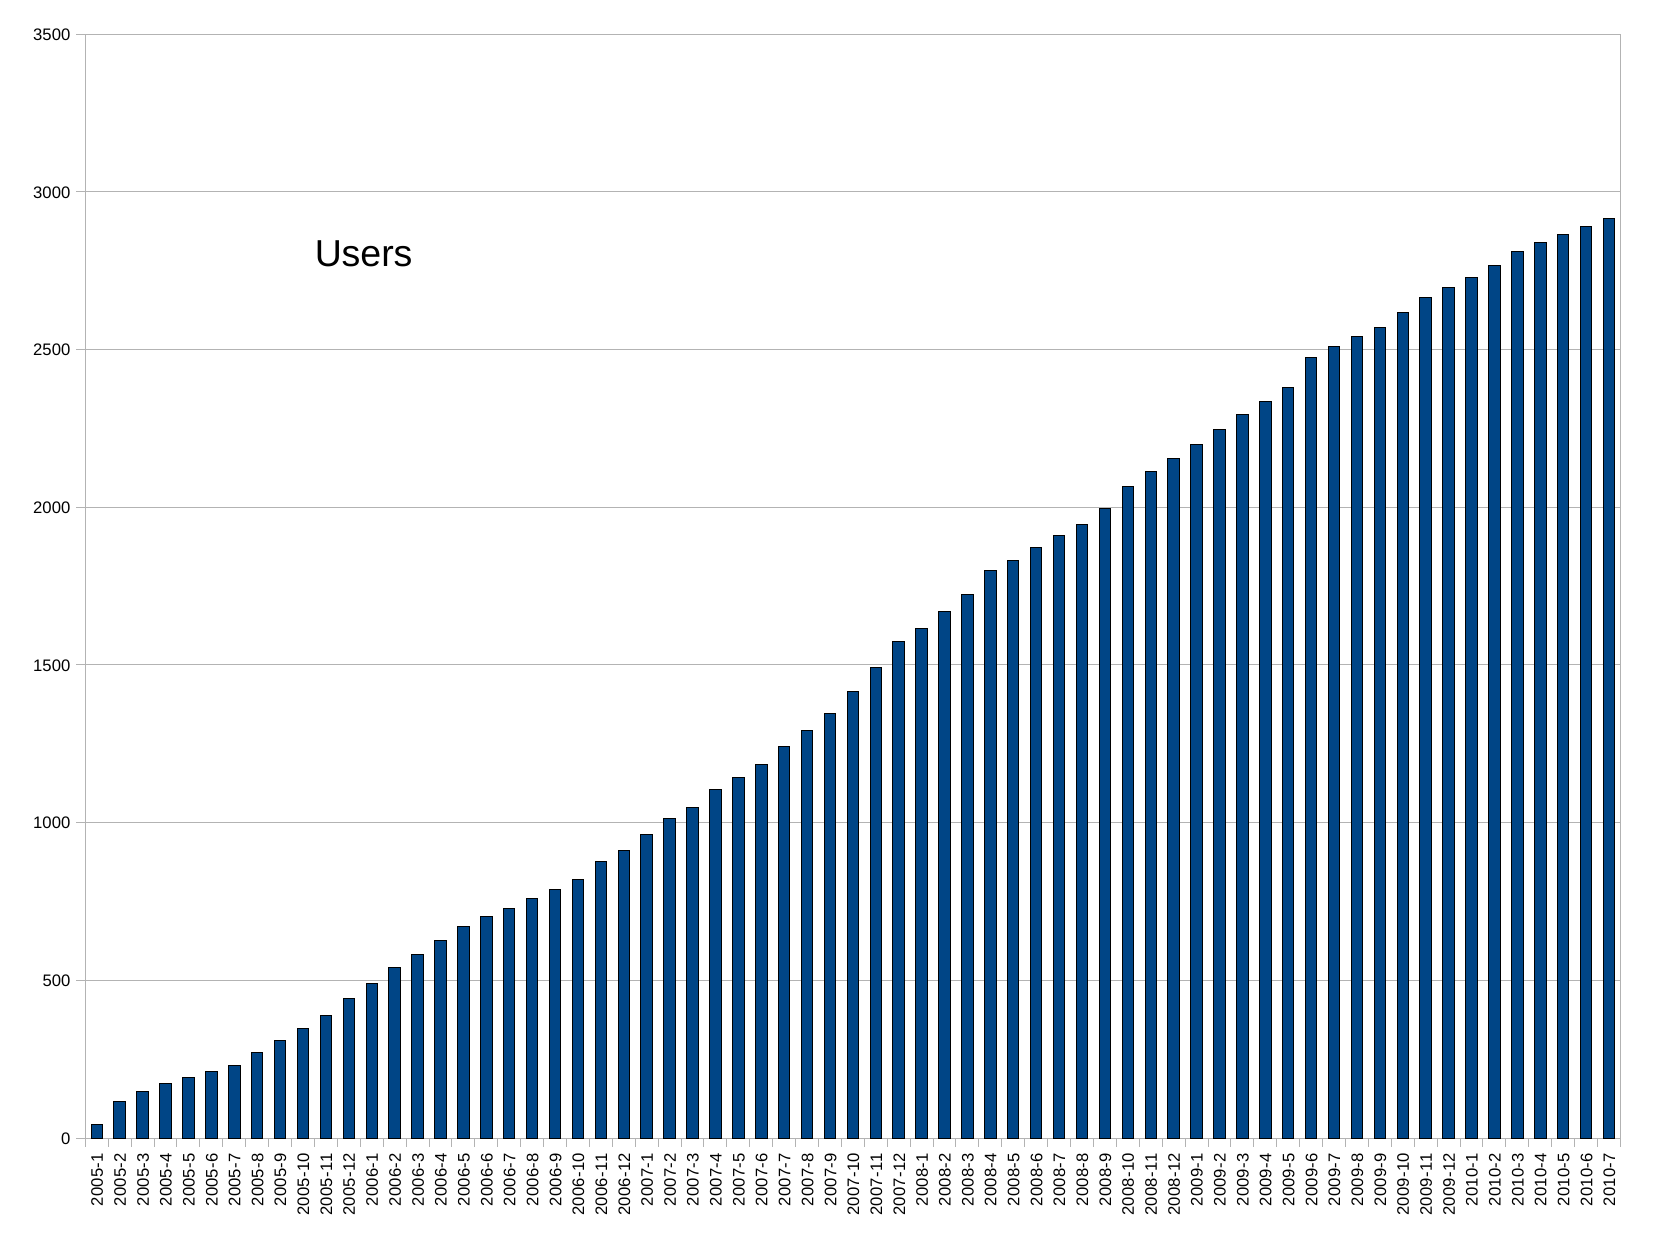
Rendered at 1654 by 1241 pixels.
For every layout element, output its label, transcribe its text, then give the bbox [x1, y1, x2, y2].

text_box Users [300, 225, 428, 282]
chart [0, 0, 1654, 1241]
